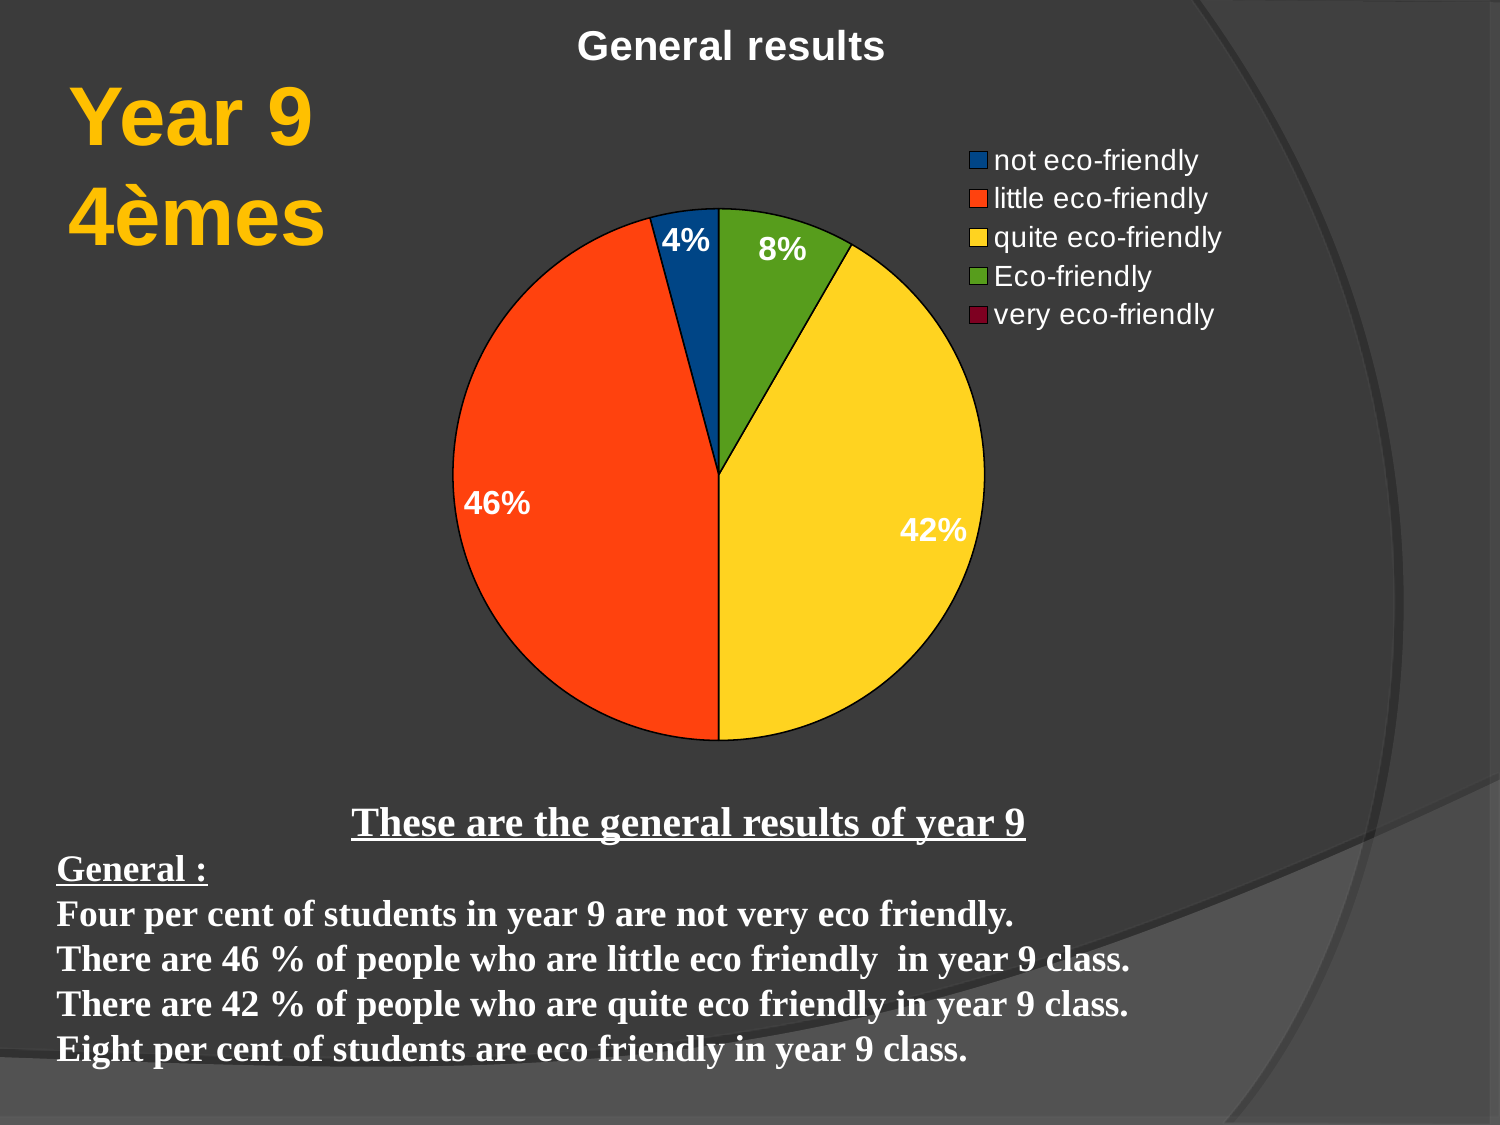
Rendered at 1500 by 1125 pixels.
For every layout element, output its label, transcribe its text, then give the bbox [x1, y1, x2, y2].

text_box These are the general results of year 9 General : Four per cent of students in year 9 are not very eco friendly. There are 46 % of people who are little eco friendly in year 9 class. There are 42 % of people who are quite eco friendly in year 9 class. Eight per cent of students are eco friendly in year 9 class. [41, 787, 1435, 1077]
chart [183, 0, 1365, 756]
text_box Year 9 4èmes [53, 55, 183, 270]
